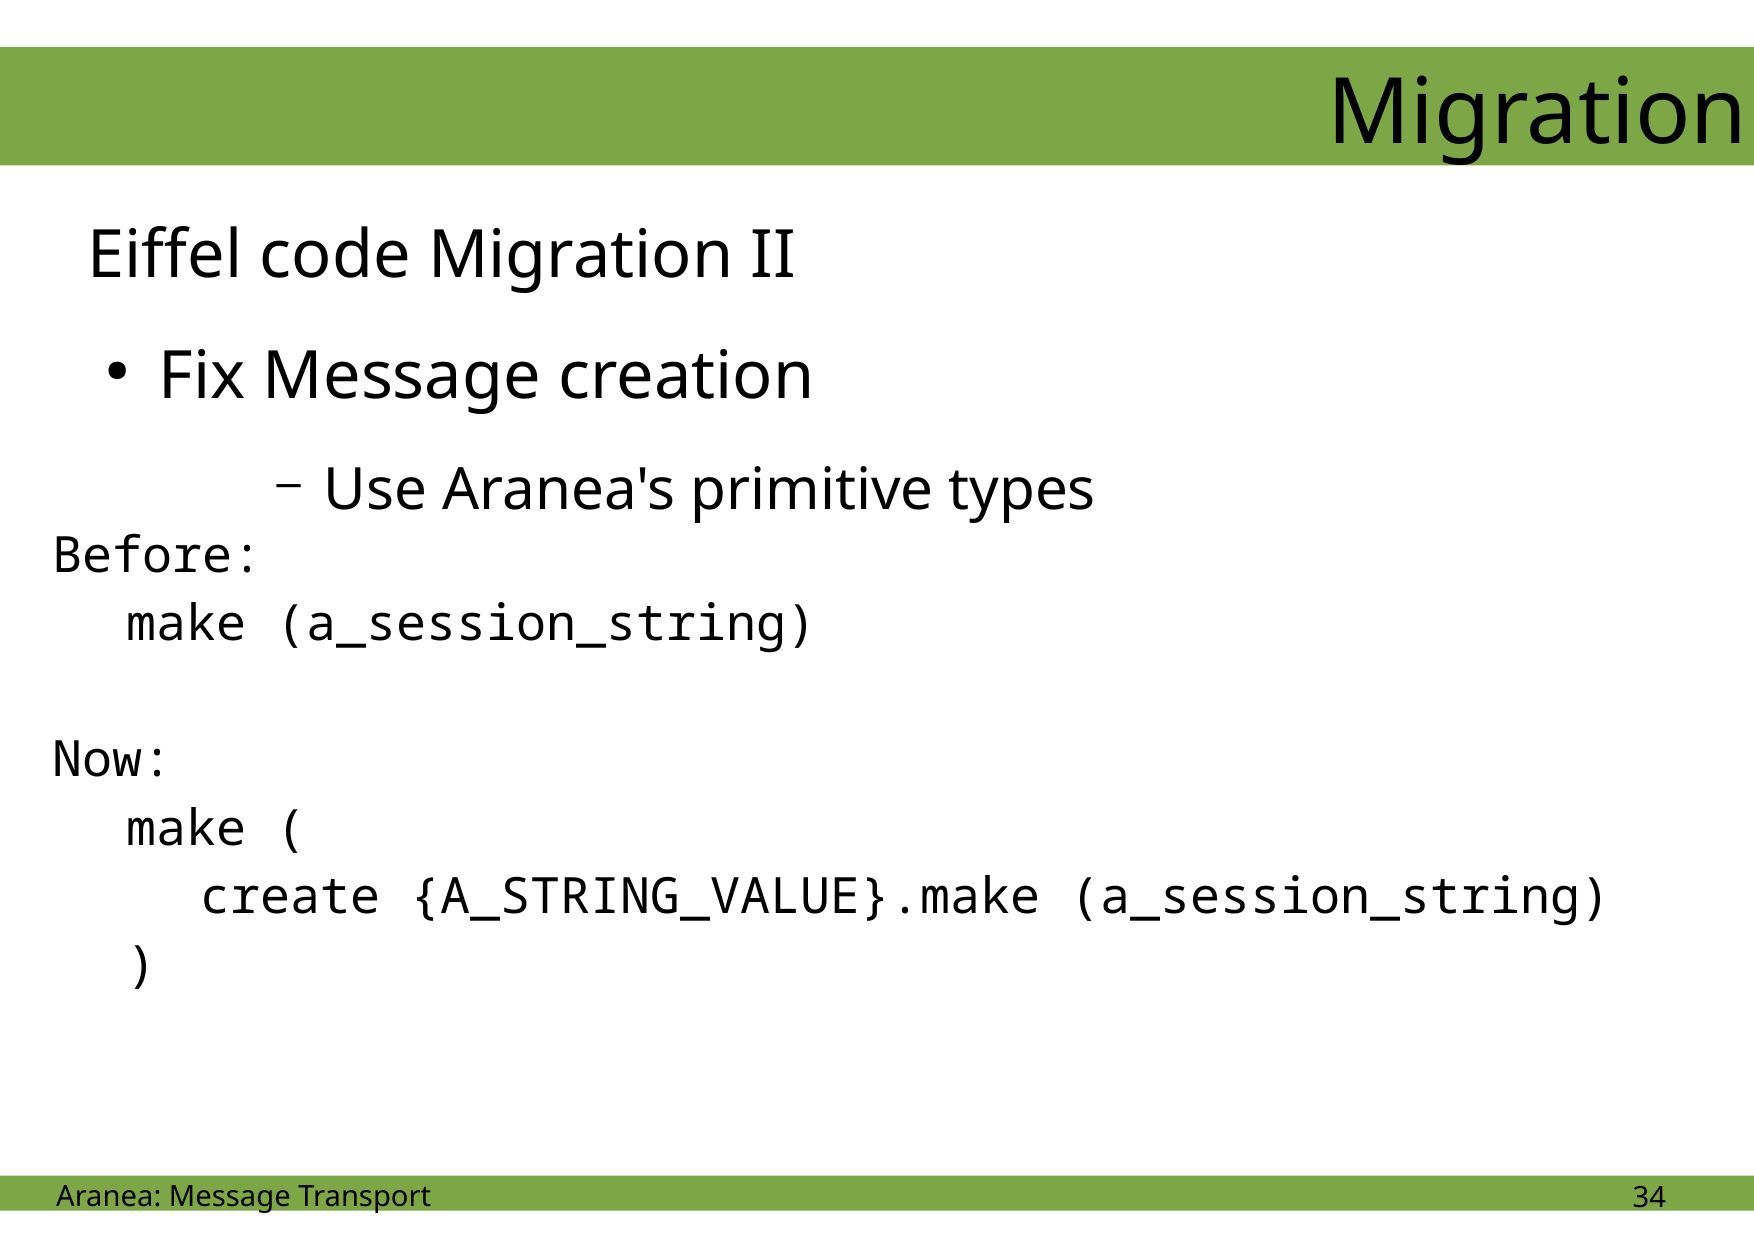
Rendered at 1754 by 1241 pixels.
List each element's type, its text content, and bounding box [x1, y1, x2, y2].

text_box Before: make (a_session_string) Now: make ( create {A_STRING_VALUE}.make (a_session_string) ) [37, 511, 1726, 932]
title Migration [0, 54, 1748, 162]
list Eiffel code Migration II Fix Message creation Use Aranea's primitive types [87, 932, 1667, 1094]
list Eiffel code Migration II Fix Message creation Use Aranea's primitive types [87, 206, 1667, 511]
